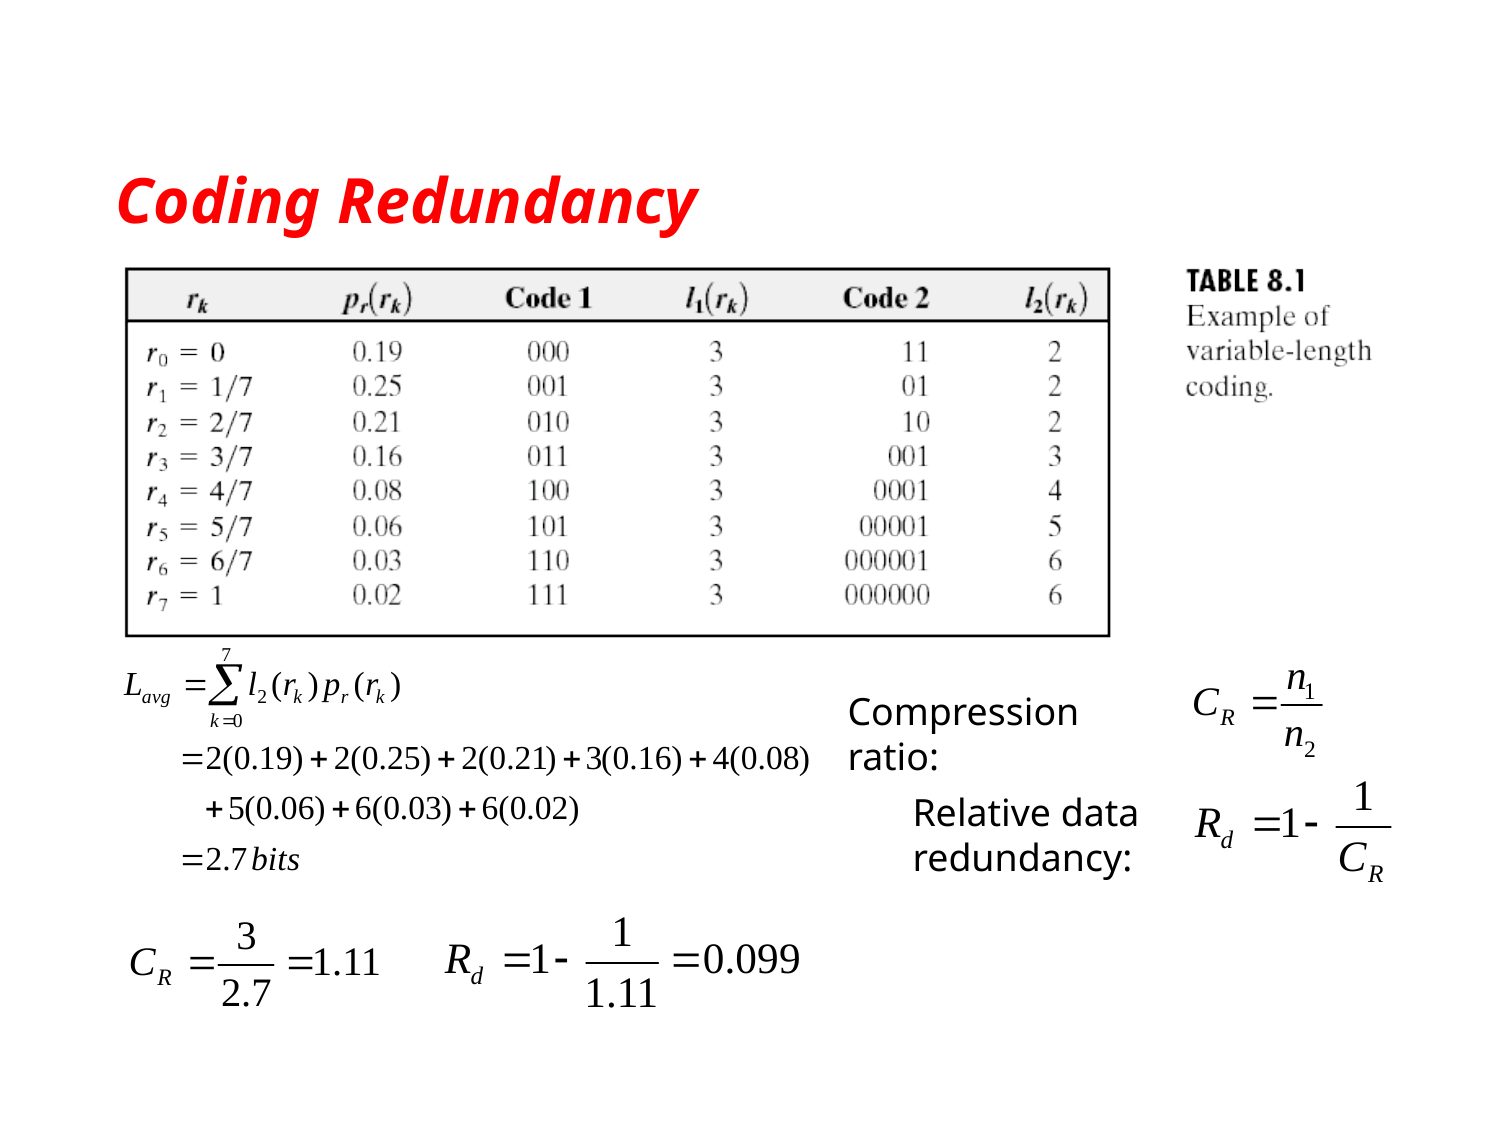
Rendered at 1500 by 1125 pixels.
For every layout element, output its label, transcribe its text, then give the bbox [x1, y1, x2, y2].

picture [117, 261, 1377, 646]
chart [1187, 769, 1400, 892]
chart [437, 904, 809, 1017]
text_box Coding Redundancy [101, 55, 1377, 244]
chart [123, 910, 388, 1016]
chart [1187, 651, 1329, 766]
text_box Relative data redundancy: [897, 780, 1252, 887]
text_box Compression ratio: [832, 680, 1176, 787]
chart [117, 639, 815, 885]
